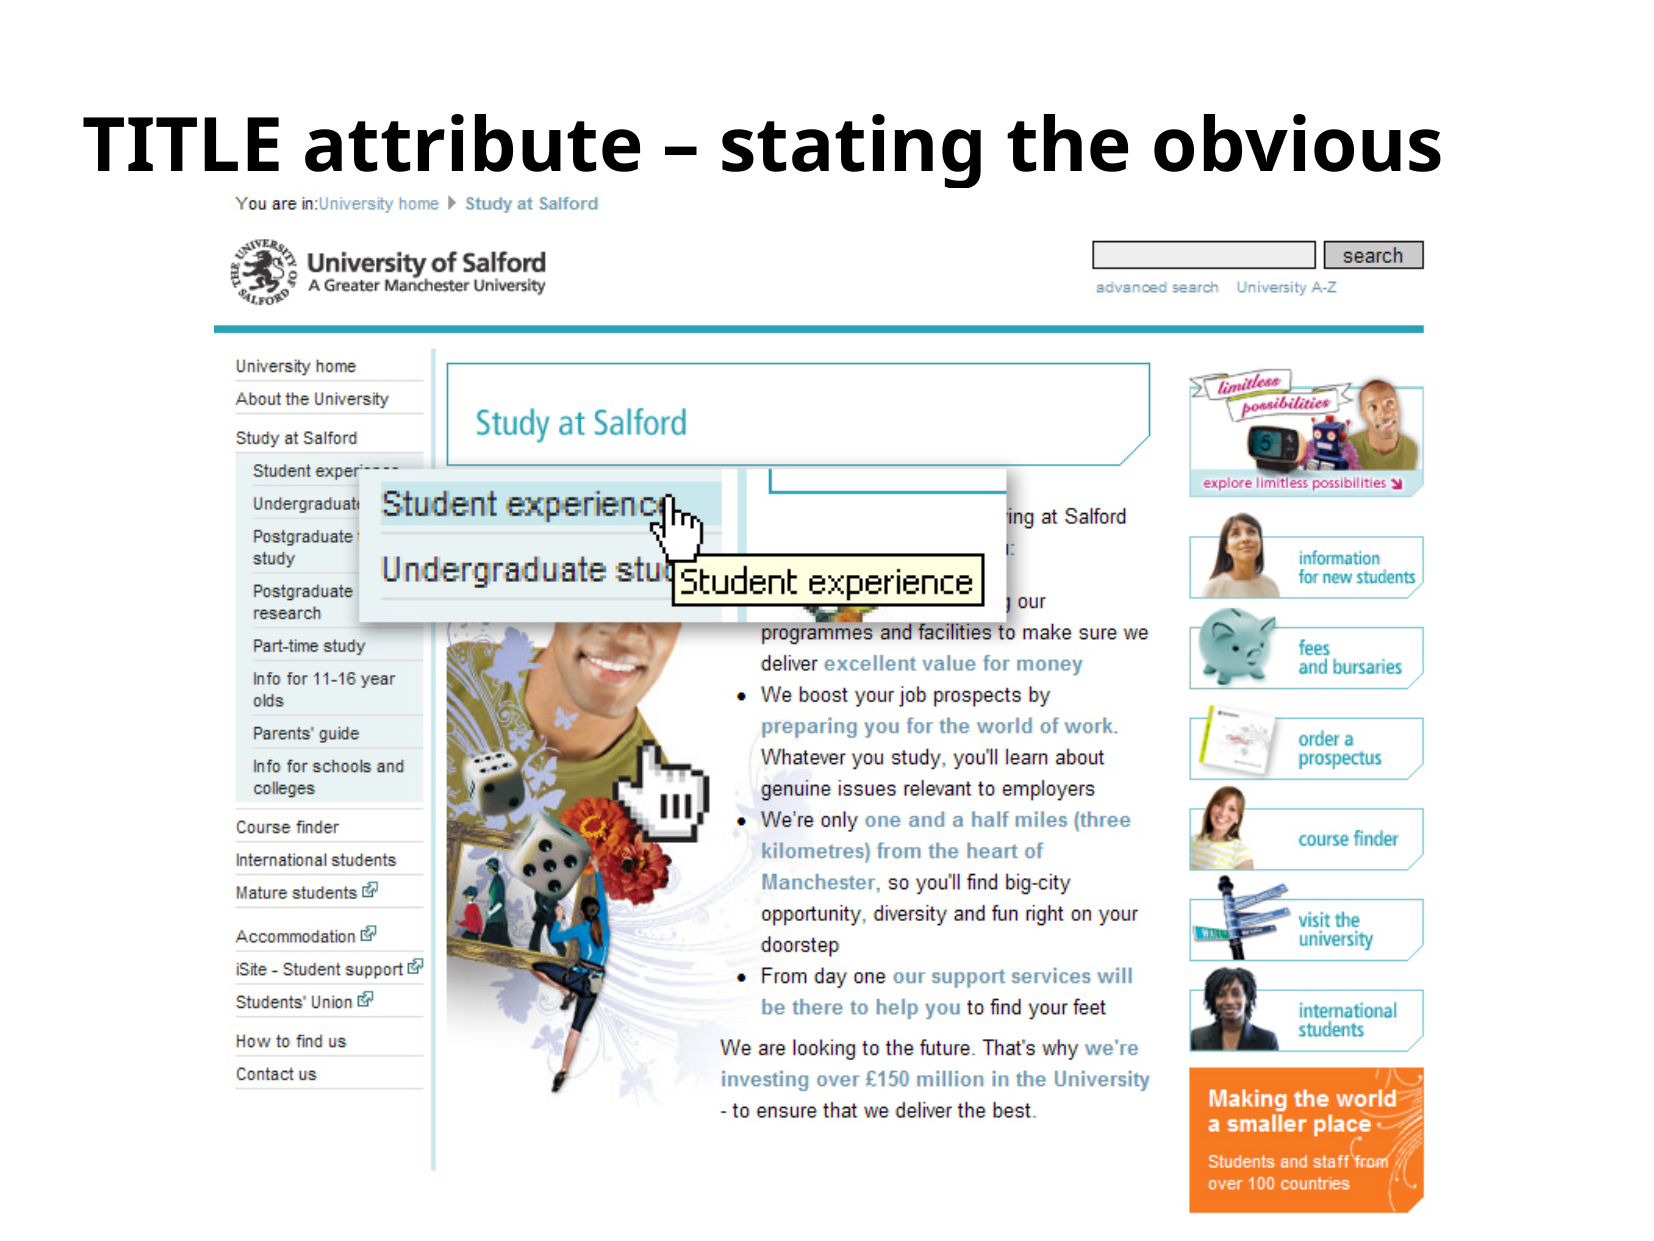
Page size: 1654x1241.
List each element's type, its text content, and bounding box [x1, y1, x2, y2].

picture [214, 188, 1457, 1241]
title TITLE attribute – stating the obvious [82, 86, 1571, 200]
